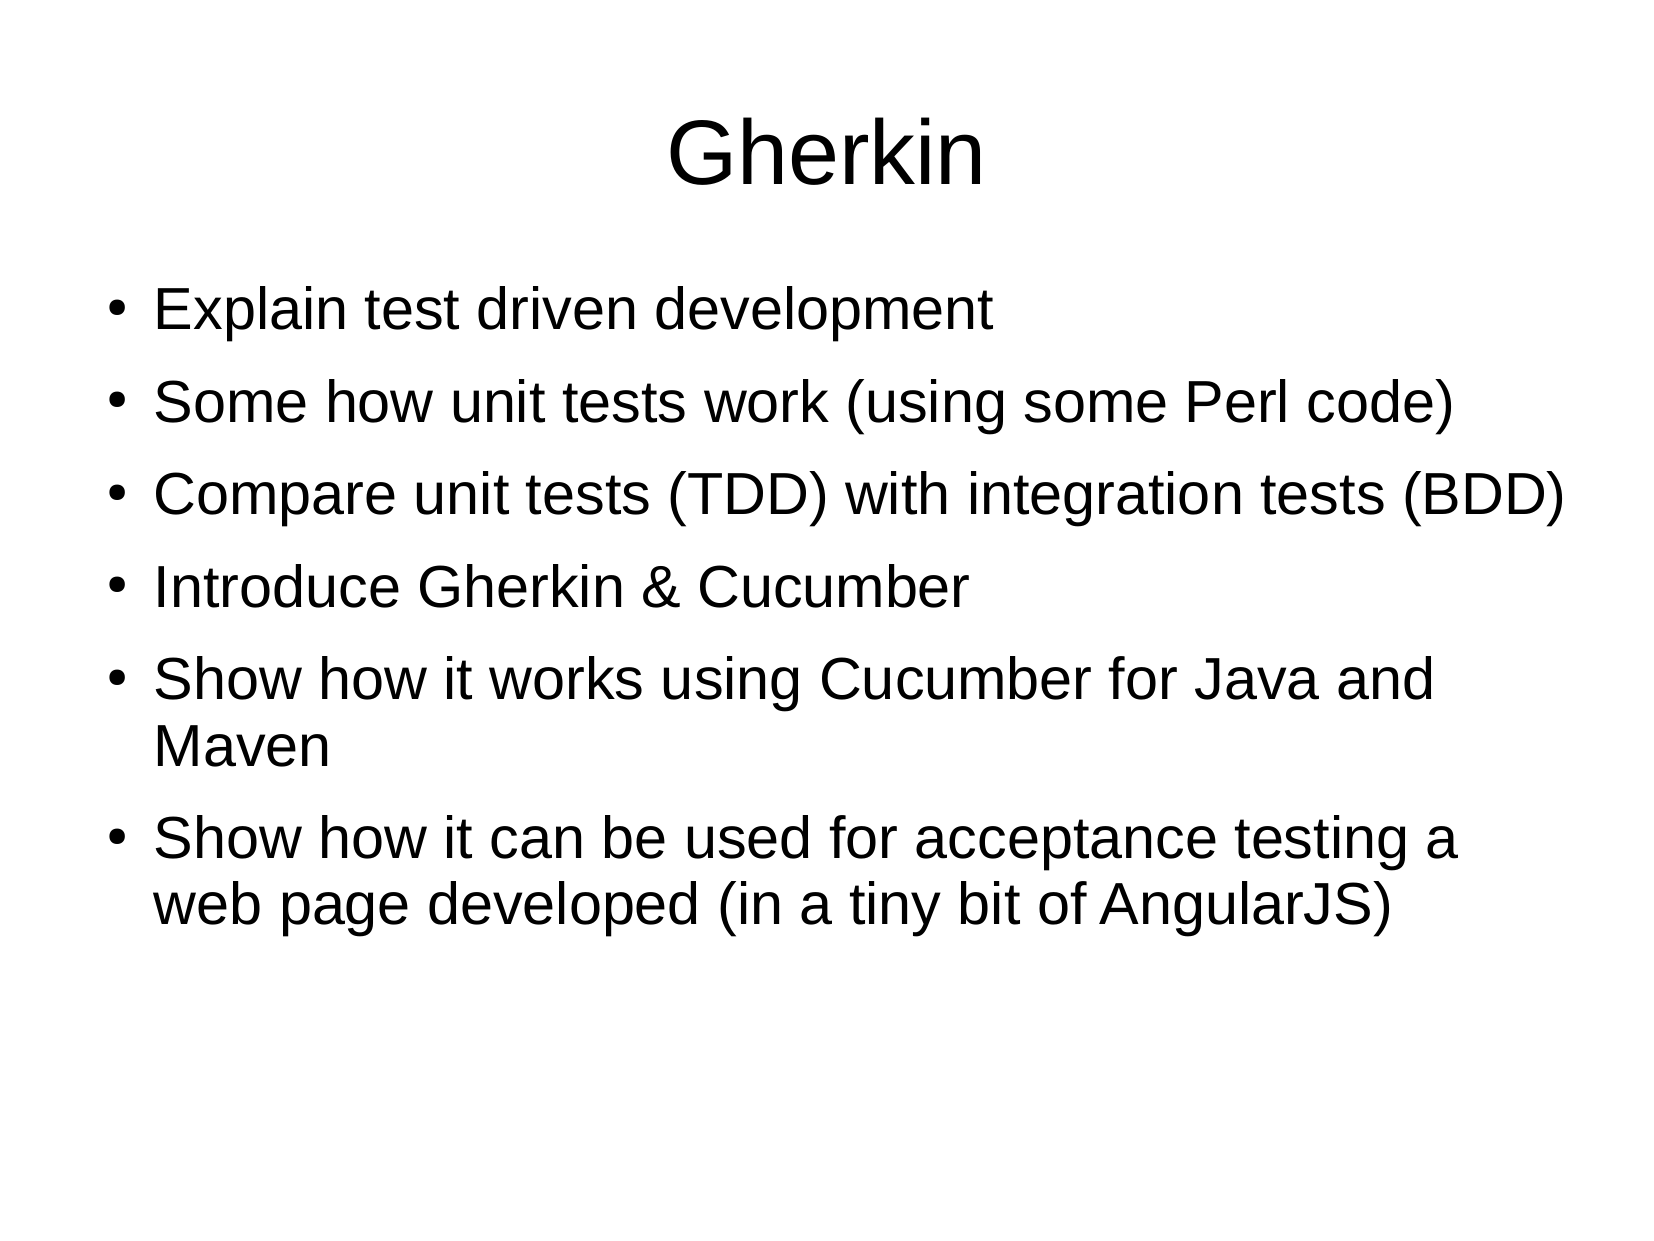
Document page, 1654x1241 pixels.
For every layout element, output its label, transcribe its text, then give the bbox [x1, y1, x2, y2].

list Explain test driven development Some how unit tests work (using some Perl code) Compare unit tests (TDD) with integration tests (BDD) Introduce Gherkin & Cucumber Show how it works using Cucumber for Java and Maven Show how it can be used for acceptance testing a web page developed (in a tiny bit of AngularJS) [90, 275, 1579, 996]
title Gherkin [82, 49, 1571, 257]
